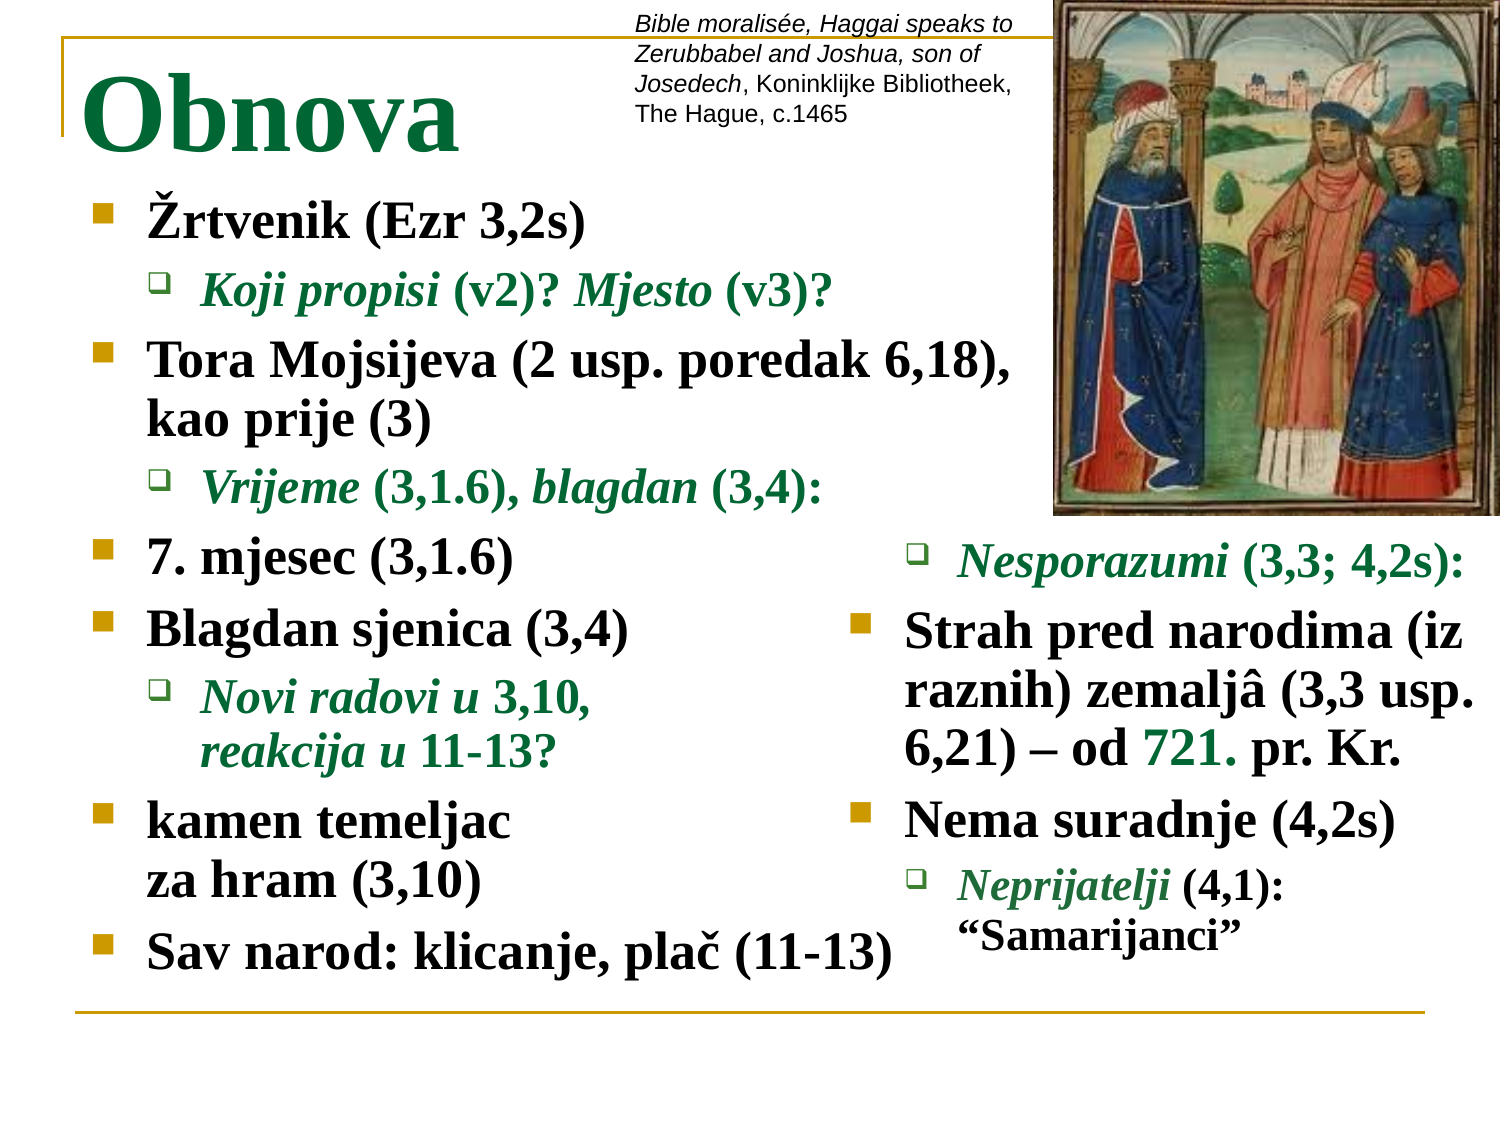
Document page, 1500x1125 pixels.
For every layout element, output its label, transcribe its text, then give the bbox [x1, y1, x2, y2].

picture [1053, 0, 1500, 516]
list Nesporazumi (3,3; 4,2s): Strah pred narodima (iz raznih) zemaljâ (3,3 usp. 6,21) – od 721. pr. Kr. Nema suradnje (4,2s) Neprijatelji (4,1): “Samarijanci” [832, 527, 1500, 1006]
text_box Bible moralisée, Haggai speaks to Zerubbabel and Joshua, son of Josedech, Koninklijke Bibliotheek, The Hague, c.1465 [620, 0, 1054, 135]
title Obnova [64, 31, 1053, 218]
list Žrtvenik (Ezr 3,2s) Koji propisi (v2)? Mjesto (v3)? Tora Mojsijeva (2 usp. poredak 6,18), kao prije (3) Vrijeme (3,1.6), blagdan (3,4): 7. mjesec (3,1.6) Blagdan sjenica (3,4) Novi radovi u 3,10, reakcija u 11-13? kamen temeljac za hram (3,10) Sav narod: klicanje, plač (11-13) [75, 184, 1034, 1006]
